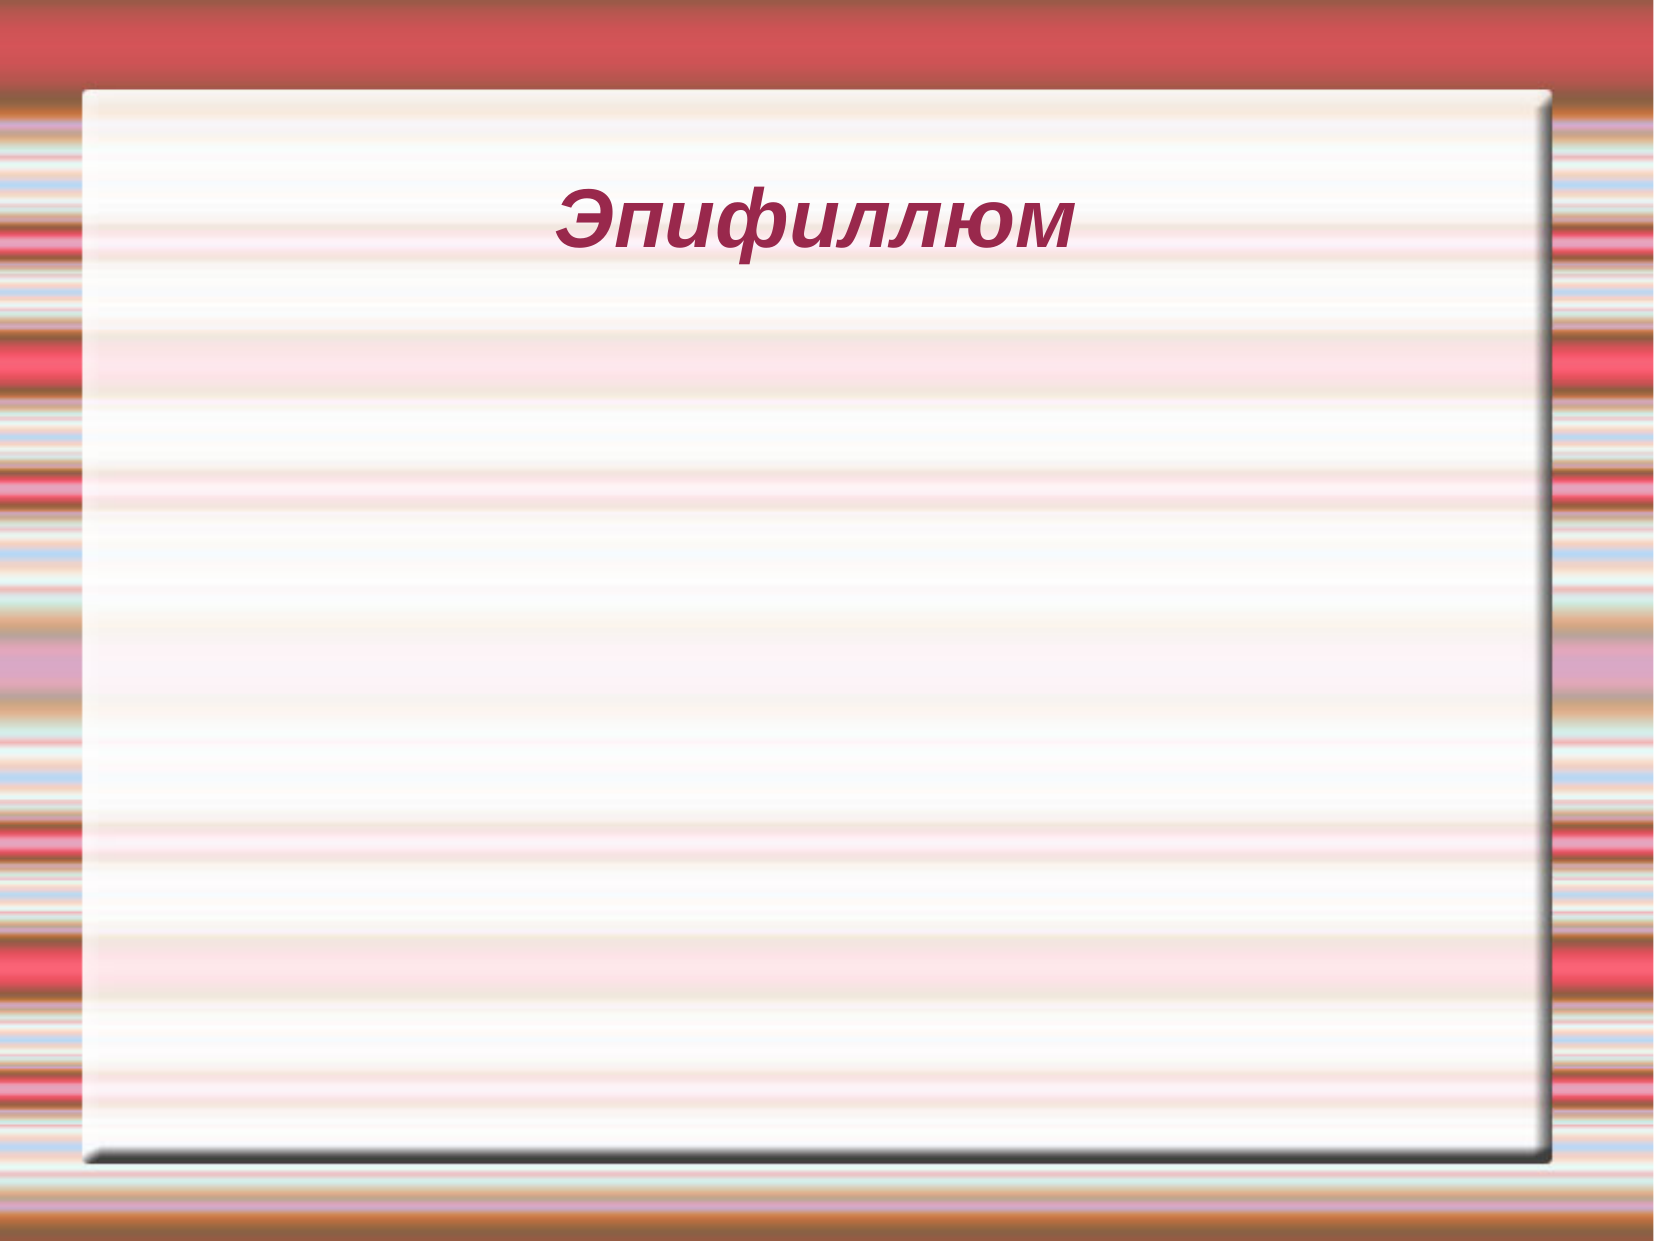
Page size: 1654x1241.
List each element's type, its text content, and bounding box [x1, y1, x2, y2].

chart [134, 350, 1516, 1132]
title Эпифиллюм [121, 122, 1534, 315]
picture [0, 0, 1654, 1241]
